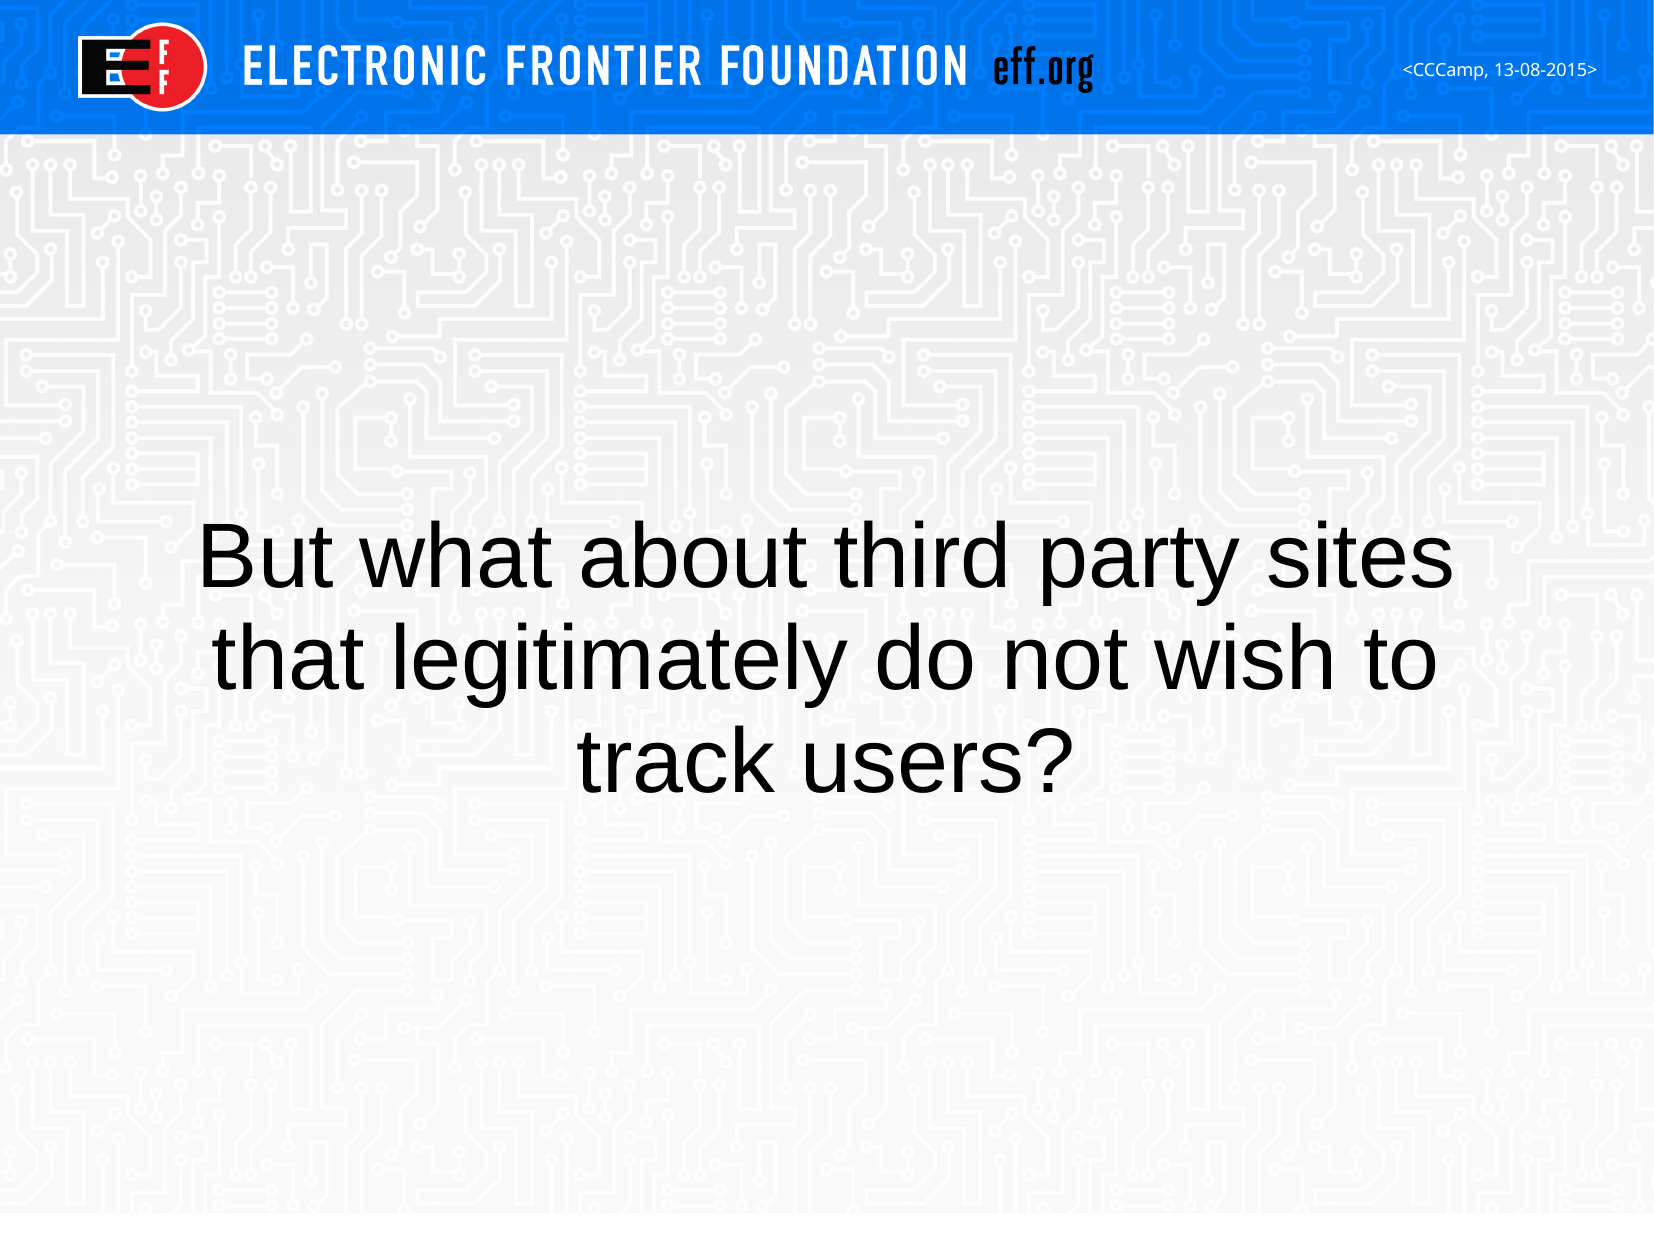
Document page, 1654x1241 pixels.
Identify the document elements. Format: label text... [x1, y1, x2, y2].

subtitle But what about third party sites that legitimately do not wish to track users? [124, 179, 1530, 1138]
picture [0, 0, 1654, 1213]
